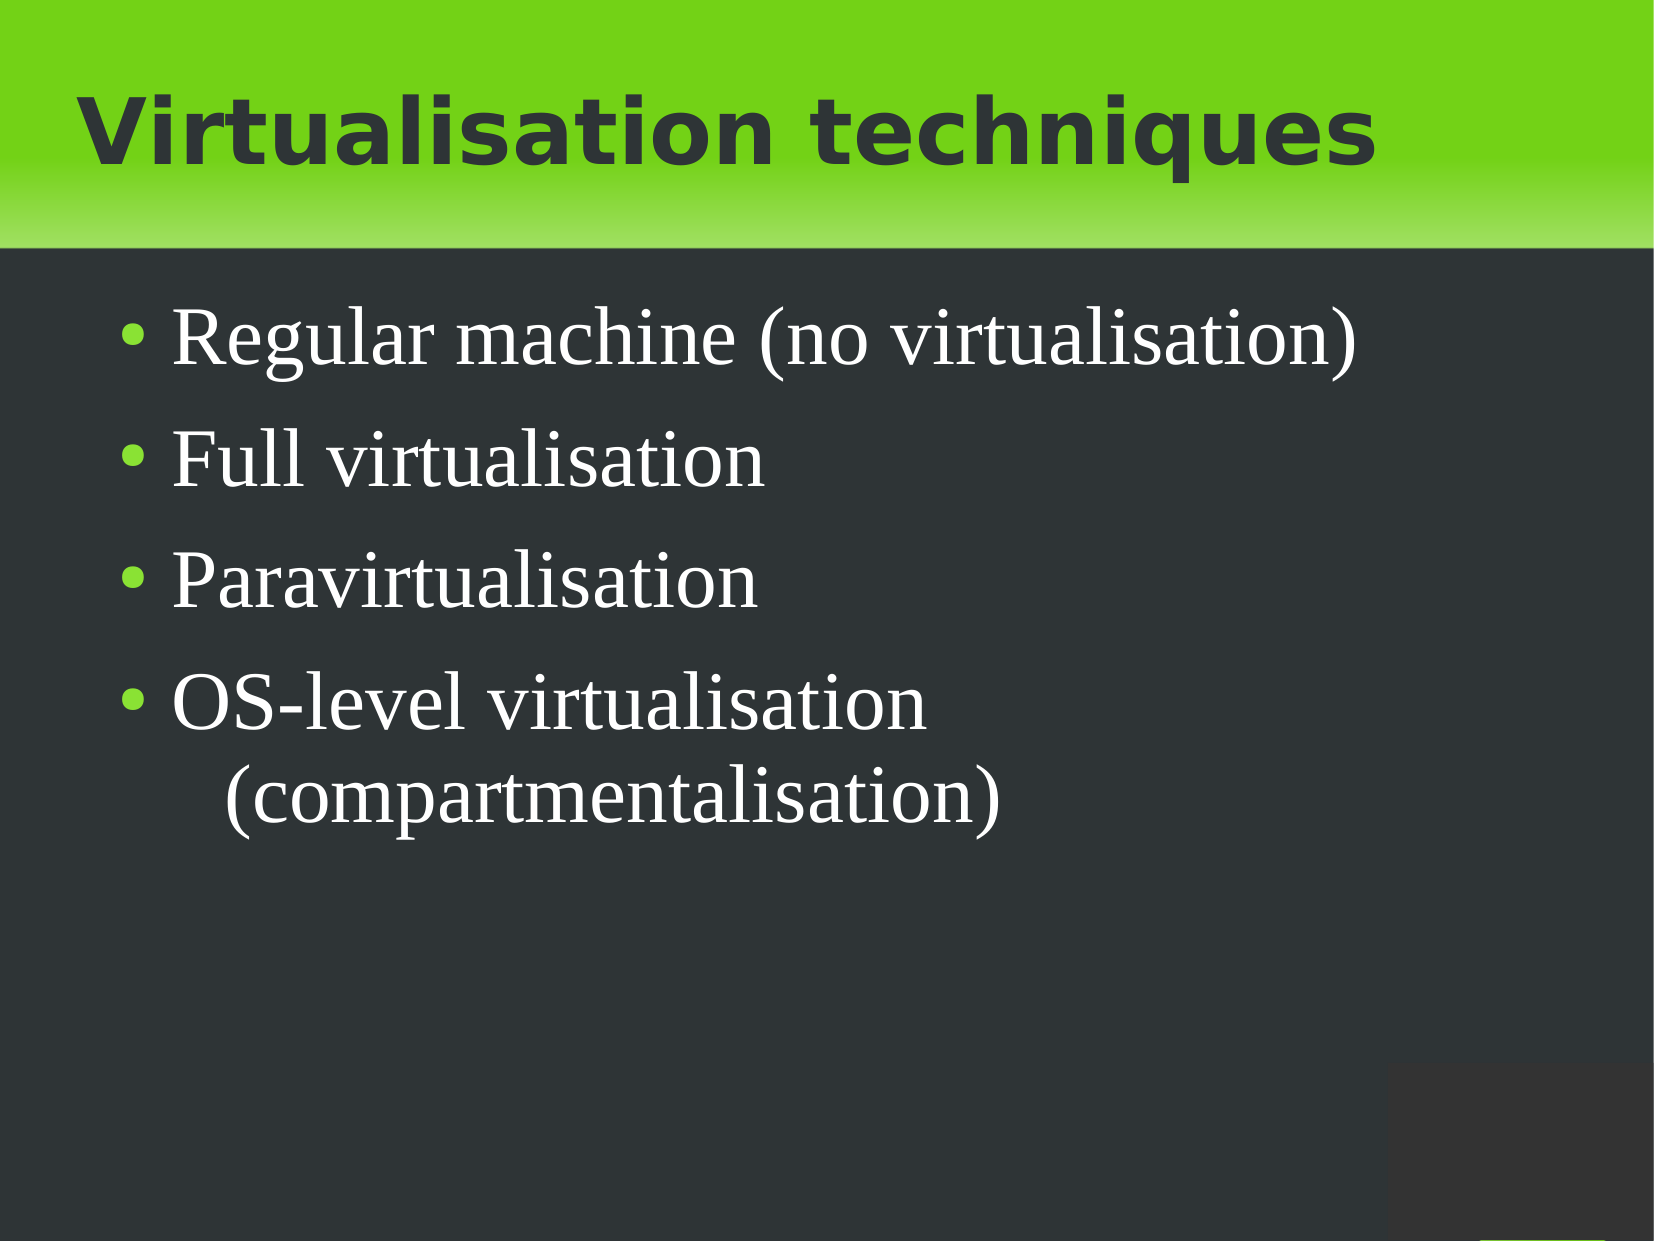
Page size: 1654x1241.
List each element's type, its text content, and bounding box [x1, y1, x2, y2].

title Virtualisation techniques [76, 29, 1565, 237]
list Regular machine (no virtualisation) Full virtualisation Paravirtualisation OS-level virtualisation (compartmentalisation) [82, 290, 1571, 1109]
picture [0, 0, 1654, 1241]
